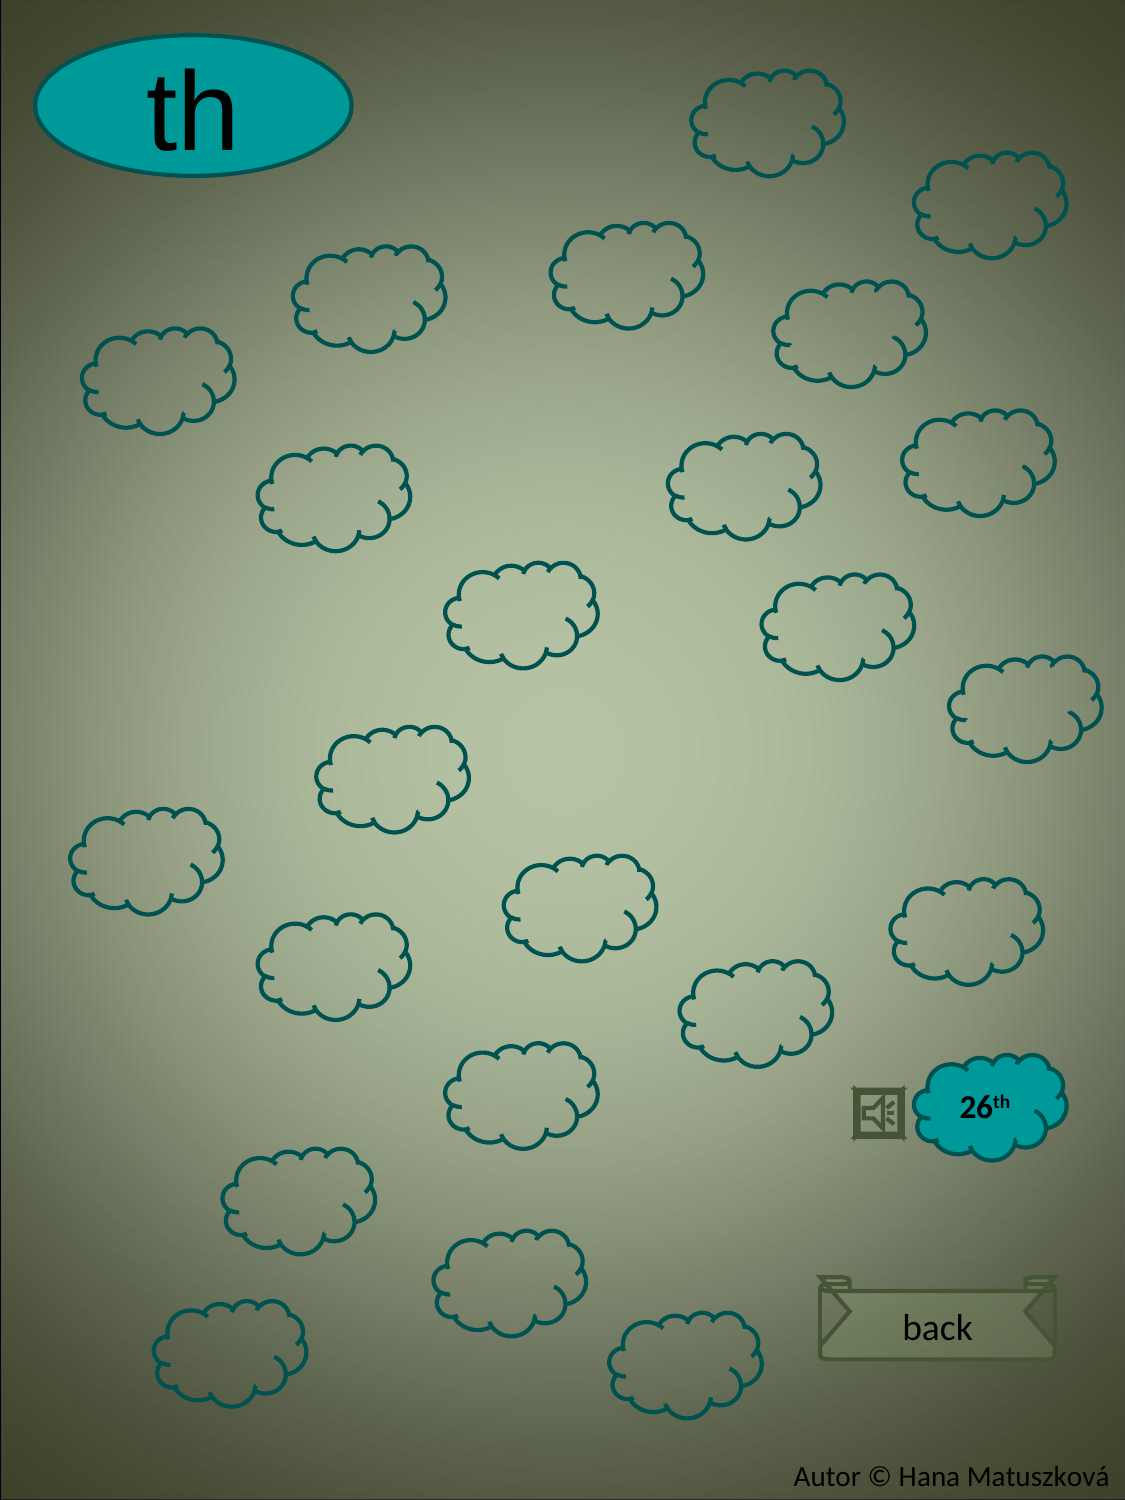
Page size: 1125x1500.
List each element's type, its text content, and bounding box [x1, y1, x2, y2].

picture [0, 0, 1125, 1500]
text_box back [820, 1277, 1055, 1360]
text_box Autor © Hana Matuszková [778, 1449, 1125, 1500]
text_box 26th [913, 1054, 1067, 1161]
text_box th [35, 35, 352, 176]
